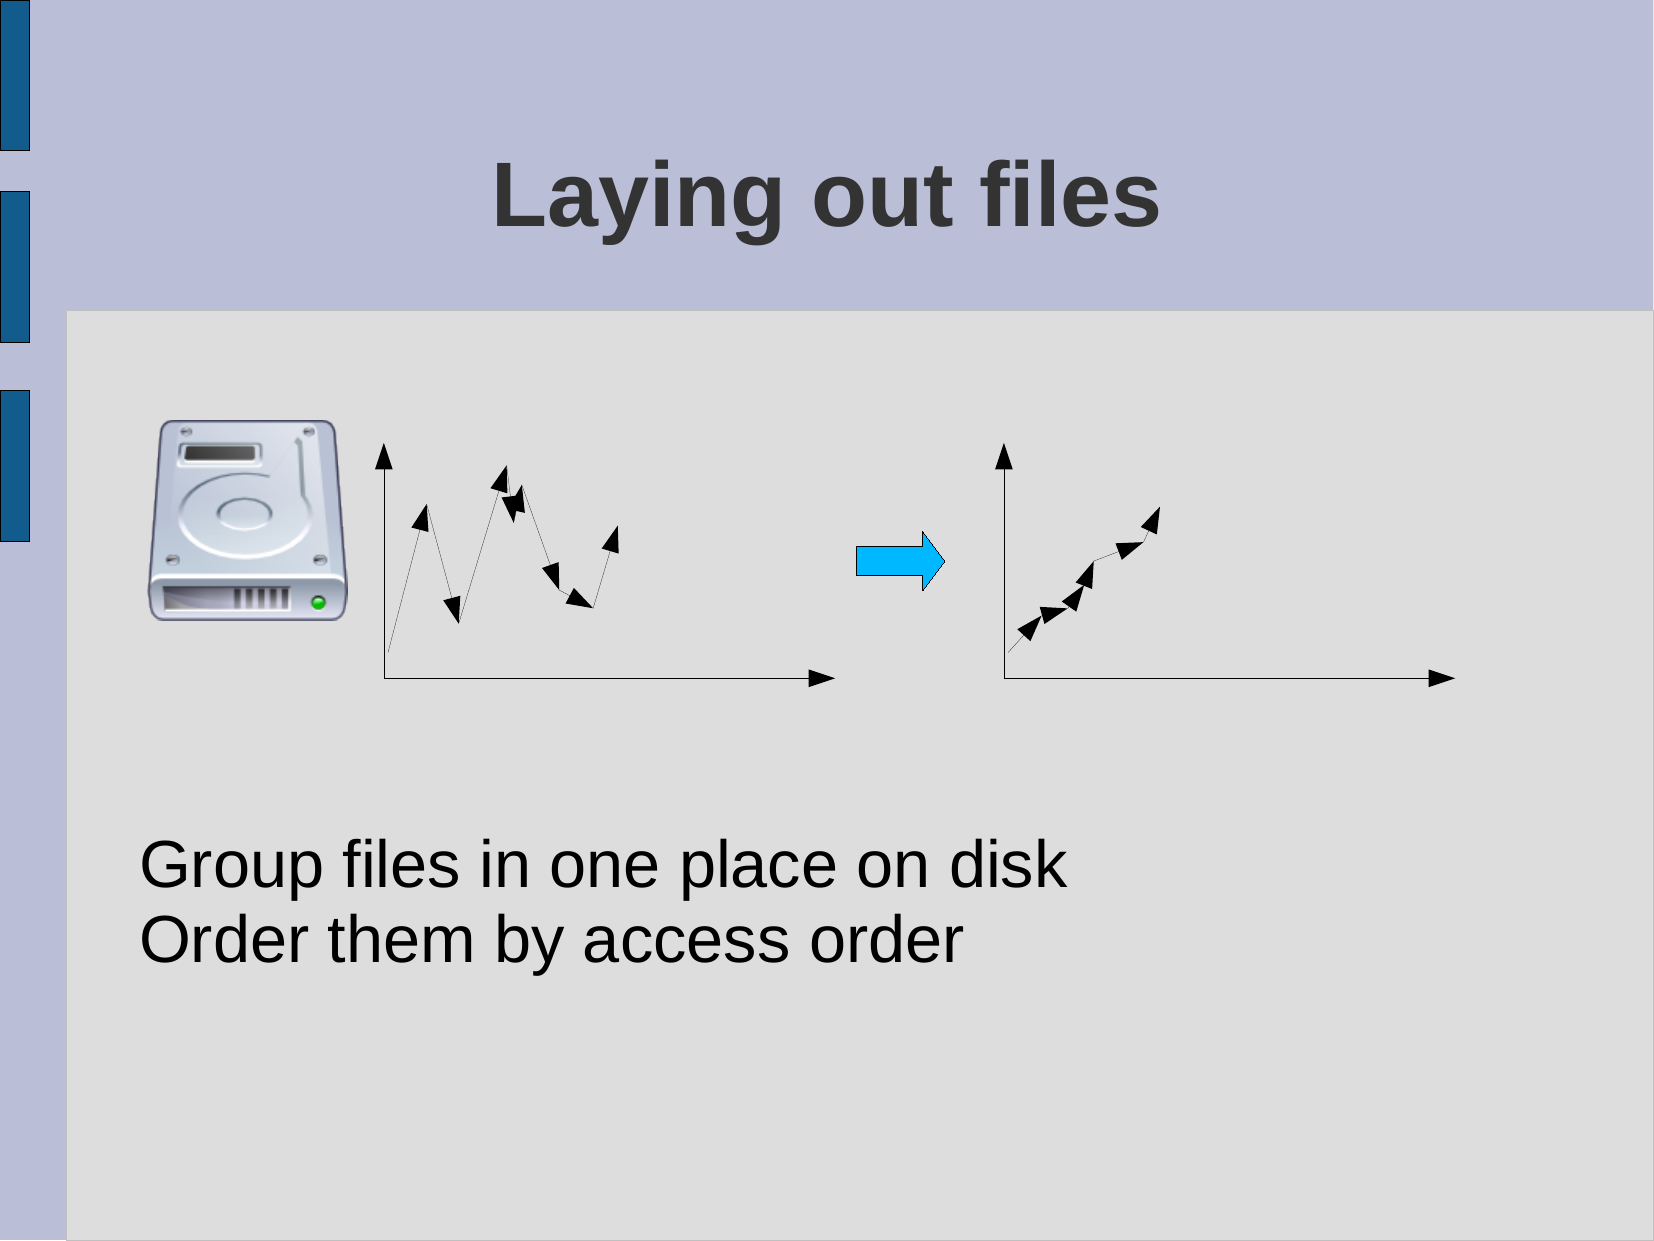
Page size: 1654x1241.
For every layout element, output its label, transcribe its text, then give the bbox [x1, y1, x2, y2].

list Group files in one place on disk Order them by access order [121, 826, 1534, 1127]
picture [147, 420, 348, 621]
title Laying out files [121, 91, 1534, 299]
text_box [856, 531, 945, 591]
